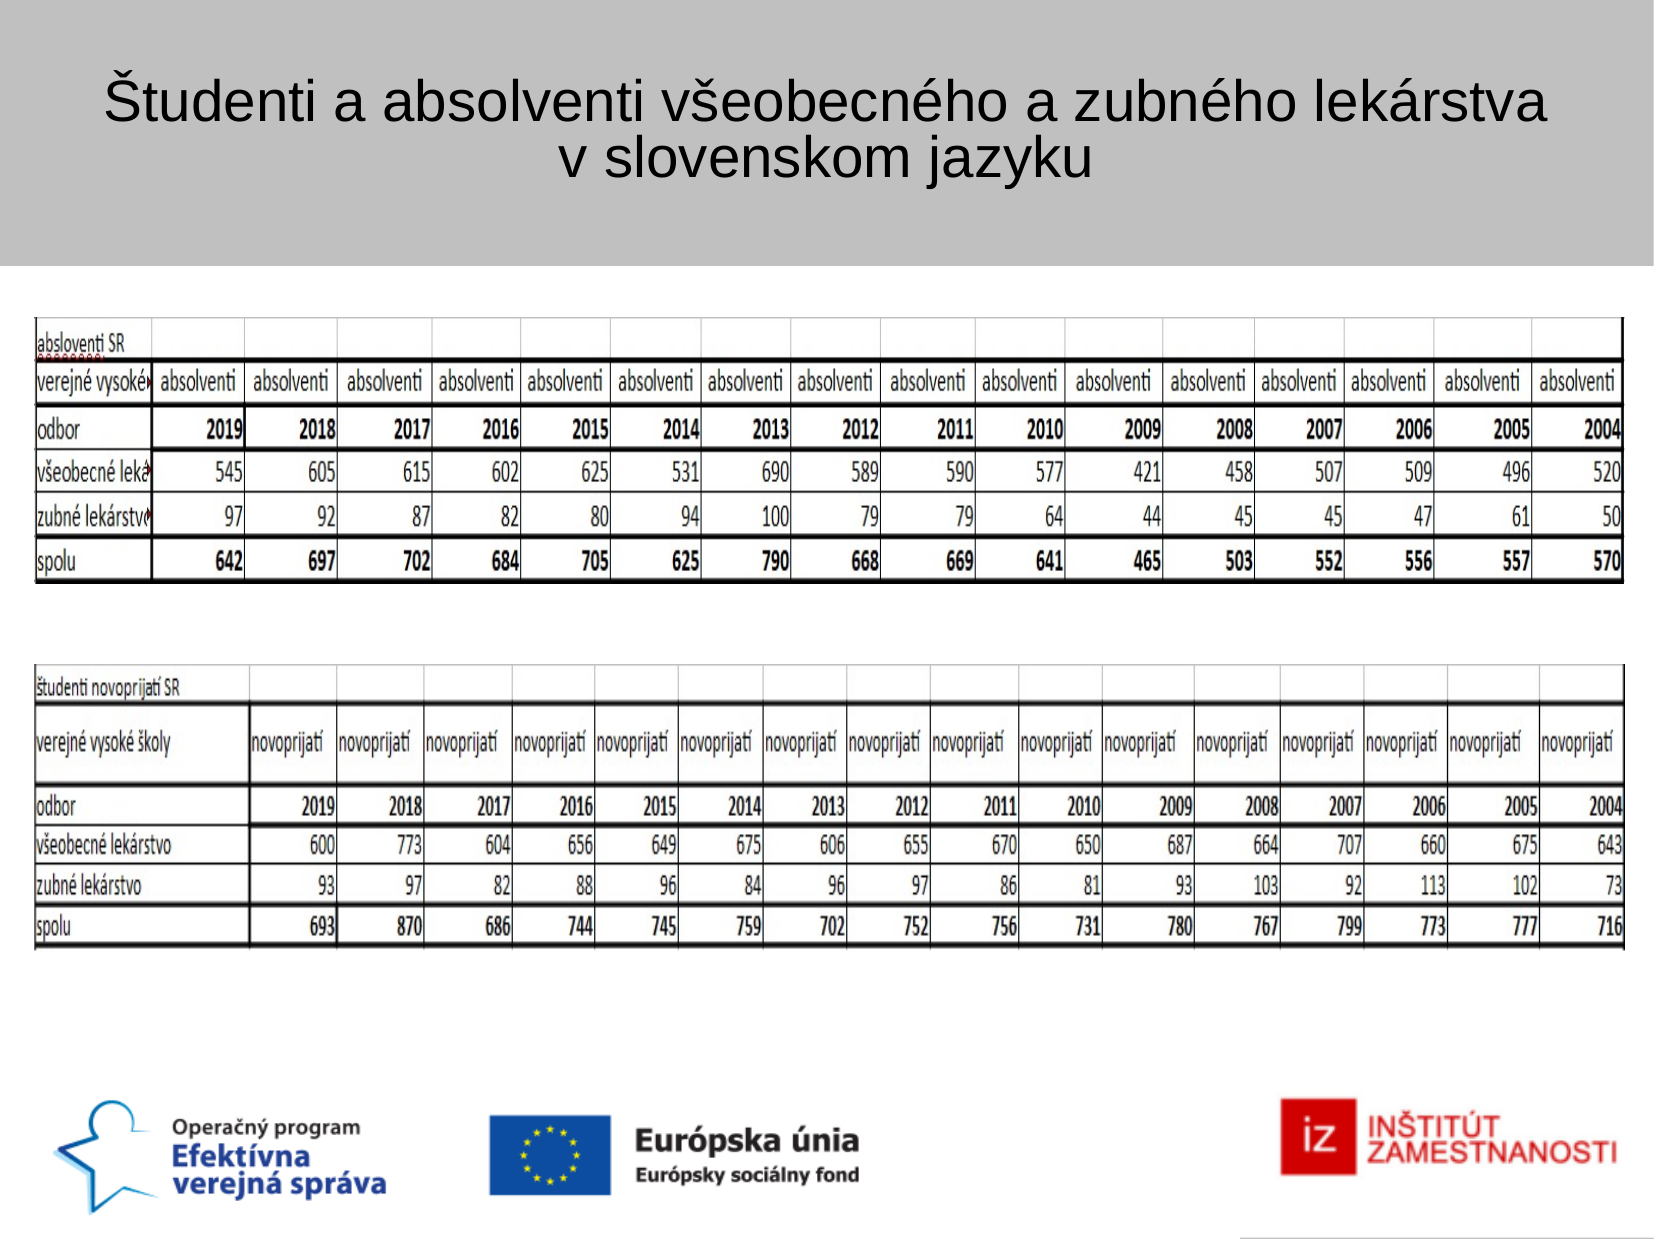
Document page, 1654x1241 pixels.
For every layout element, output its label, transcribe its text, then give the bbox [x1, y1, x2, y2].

picture [29, 1062, 886, 1241]
title Študenti a absolventi všeobecného a zubného lekárstva v slovenskom jazyku [88, 29, 1565, 237]
picture [34, 664, 1625, 954]
picture [34, 317, 1625, 584]
picture [1240, 1033, 1654, 1241]
